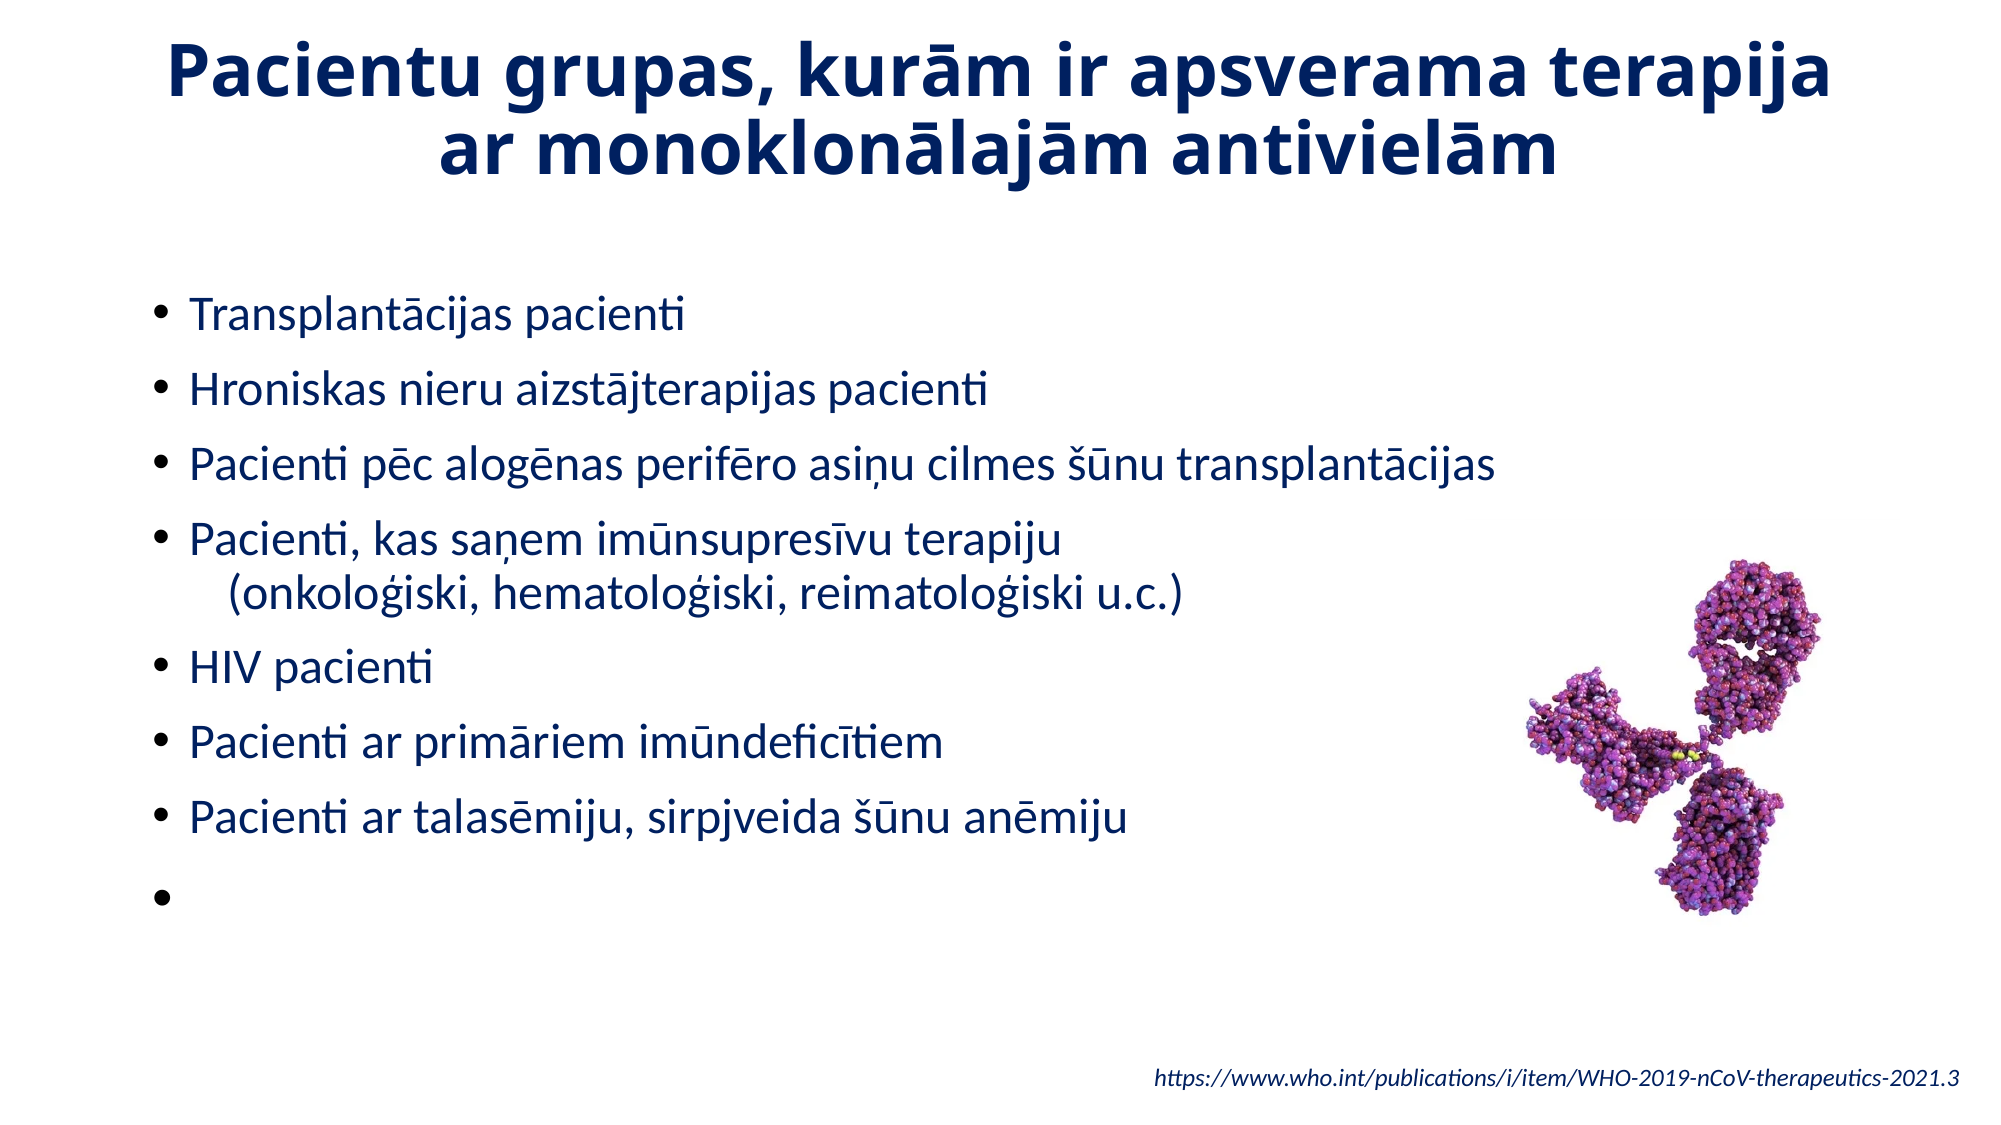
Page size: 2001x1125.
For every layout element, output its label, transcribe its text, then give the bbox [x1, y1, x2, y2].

list Transplantācijas pacienti Hroniskas nieru aizstājterapijas pacienti Pacienti pēc alogēnas perifēro asiņu cilmes šūnu transplantācijas Pacienti, kas saņem imūnsupresīvu terapiju (onkoloģiski, hematoloģiski, reimatoloģiski u.c.) HIV pacienti Pacienti ar primāriem imūndeficītiem Pacienti ar talasēmiju, sirpjveida šūnu anēmiju [137, 279, 1863, 1055]
text_box https://www.who.int/publications/i/item/WHO-2019-nCoV-therapeutics-2021.3 [1139, 1054, 2000, 1100]
title Pacientu grupas, kurām ir apsverama terapija ar monoklonālajām antivielām [137, 25, 1863, 199]
picture [1465, 519, 1900, 927]
